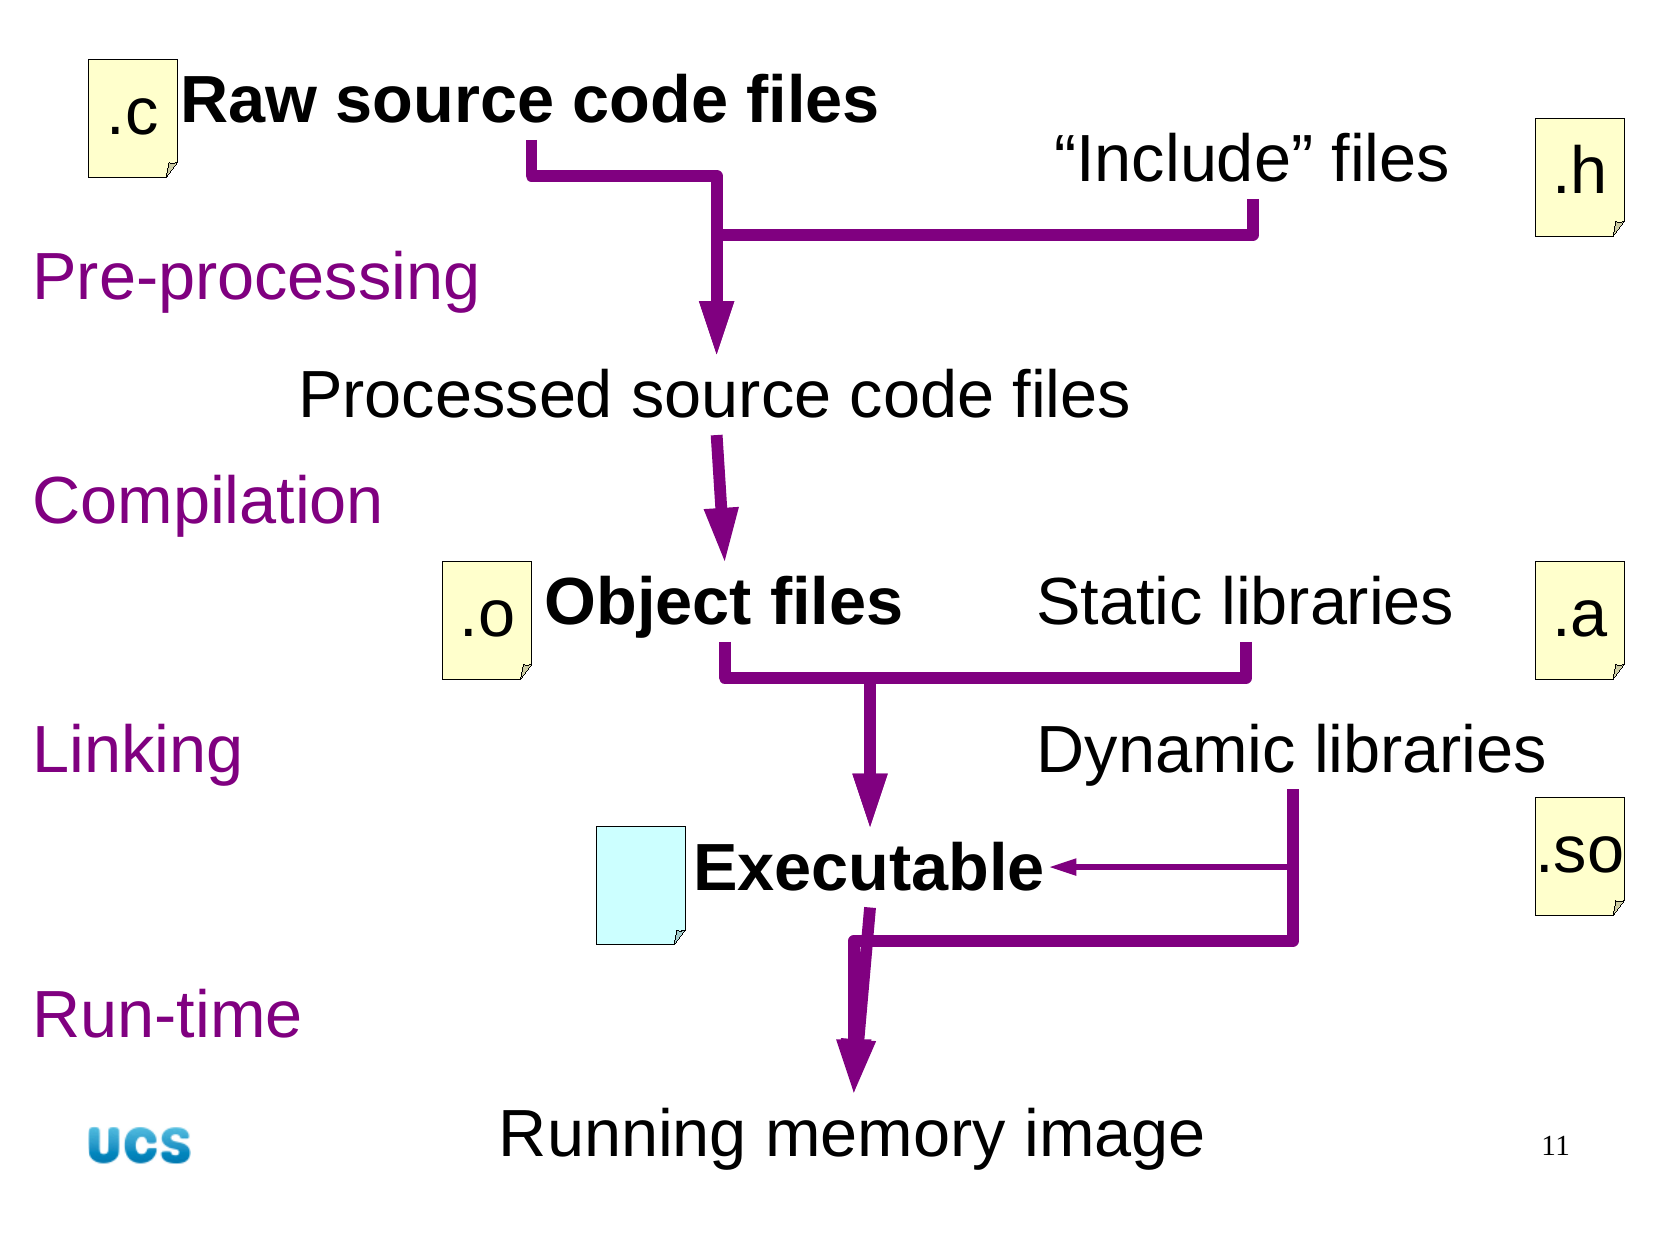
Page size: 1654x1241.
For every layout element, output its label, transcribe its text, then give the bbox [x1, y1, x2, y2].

text_box Static libraries [1033, 561, 1460, 642]
picture [88, 1126, 191, 1165]
text_box “Include” files [1051, 118, 1455, 199]
text_box Raw source code files [178, 59, 886, 140]
text_box Compilation [29, 460, 389, 542]
text_box .c [88, 59, 178, 178]
text_box Object files [541, 561, 908, 642]
text_box Dynamic libraries [1033, 708, 1552, 790]
text_box Run-time [29, 974, 307, 1056]
text_box Linking [29, 708, 248, 790]
text_box Running memory image [496, 1092, 1212, 1174]
text_box [596, 826, 686, 945]
text_box Pre-processing [29, 236, 486, 317]
text_box .o [442, 561, 532, 680]
text_box .h [1535, 118, 1625, 237]
text_box .a [1535, 561, 1625, 680]
text_box Processed source code files [295, 354, 1139, 436]
text_box .so [1535, 797, 1625, 916]
text_box Executable [690, 826, 1050, 908]
